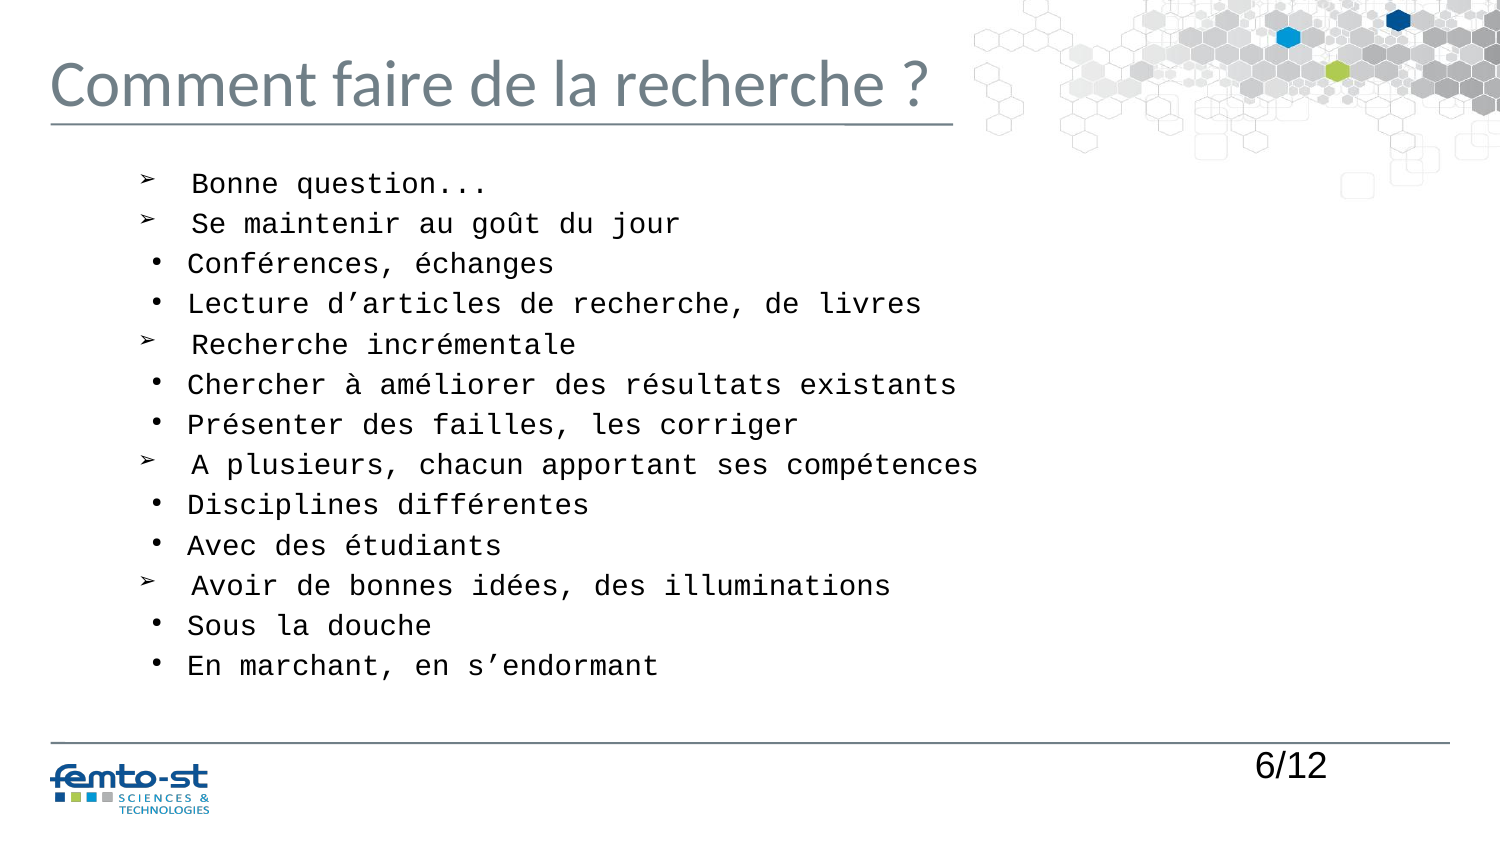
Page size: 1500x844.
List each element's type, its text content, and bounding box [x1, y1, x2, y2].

picture [962, 0, 1500, 216]
text_box Comment faire de la recherche ? [50, 40, 1401, 124]
text_box Bonne question... Se maintenir au goût du jour Conférences, échanges Lecture d’articles de recherche, de livres Recherche incrémentale Chercher à améliorer des résultats existants Présenter des failles, les corriger A plusieurs, chacun apportant ses compétences Disciplines différentes Avec des étudiants Avoir de bonnes idées, des illuminations Sous la douche En marchant, en s’endormant [116, 124, 1418, 745]
picture [50, 764, 209, 814]
